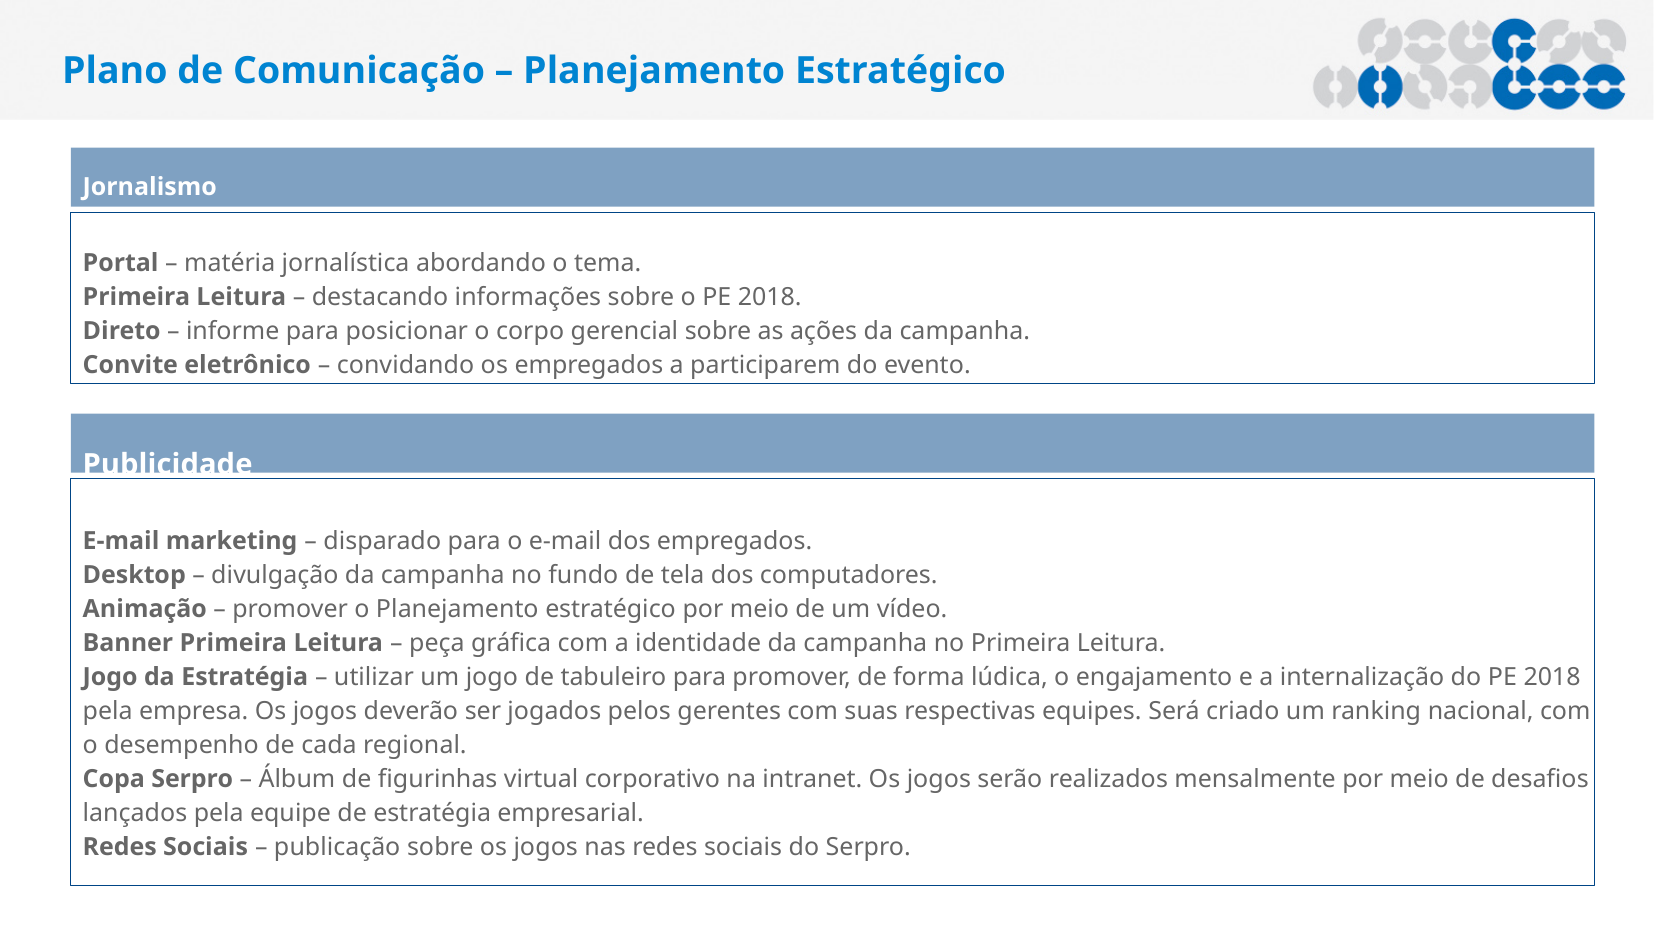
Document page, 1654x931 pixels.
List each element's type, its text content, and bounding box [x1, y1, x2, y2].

picture [0, 0, 1654, 931]
picture [71, 213, 82, 383]
text_box Publicidade E-mail marketing – disparado para o e-mail dos empregados. Desktop – divulgação da campanha no fundo de tela dos computadores. Animação – promover o Planejamento estratégico por meio de um vídeo. Banner Primeira Leitura – peça gráfica com a identidade da campanha no Primeira Leitura. Jogo da Estratégia – utilizar um jogo de tabuleiro para promover, de forma lúdica, o engajamento e a internalização do PE 2018 pela empresa. Os jogos deverão ser jogados pelos gerentes com suas respectivas equipes. Será criado um ranking nacional, com o desempenho de cada regional. Copa Serpro – Álbum de figurinhas virtual corporativo na intranet. Os jogos serão realizados mensalmente por meio de desafios lançados pela equipe de estratégia empresarial. Redes Sociais – publicação sobre os jogos nas redes sociais do Serpro. [82, 423, 1607, 931]
text_box Plano de Comunicação – Planejamento Estratégico [47, 35, 1300, 102]
picture [71, 479, 82, 885]
text_box [70, 413, 1595, 473]
text_box Jornalismo Portal – matéria jornalística abordando o tema. Primeira Leitura – destacando informações sobre o PE 2018. Direto – informe para posicionar o corpo gerencial sobre as ações da campanha. Convite eletrônico – convidando os empregados a participarem do evento. [82, 152, 1607, 423]
text_box [70, 147, 1595, 207]
text_box Jornalismo Portal – matéria jornalística abordando o tema. Primeira Leitura – destacando informações sobre o PE 2018. Direto – informe para posicionar o corpo gerencial sobre as ações da campanha. Convite eletrônico – convidando os empregados a participarem do evento. [82, 213, 1594, 383]
